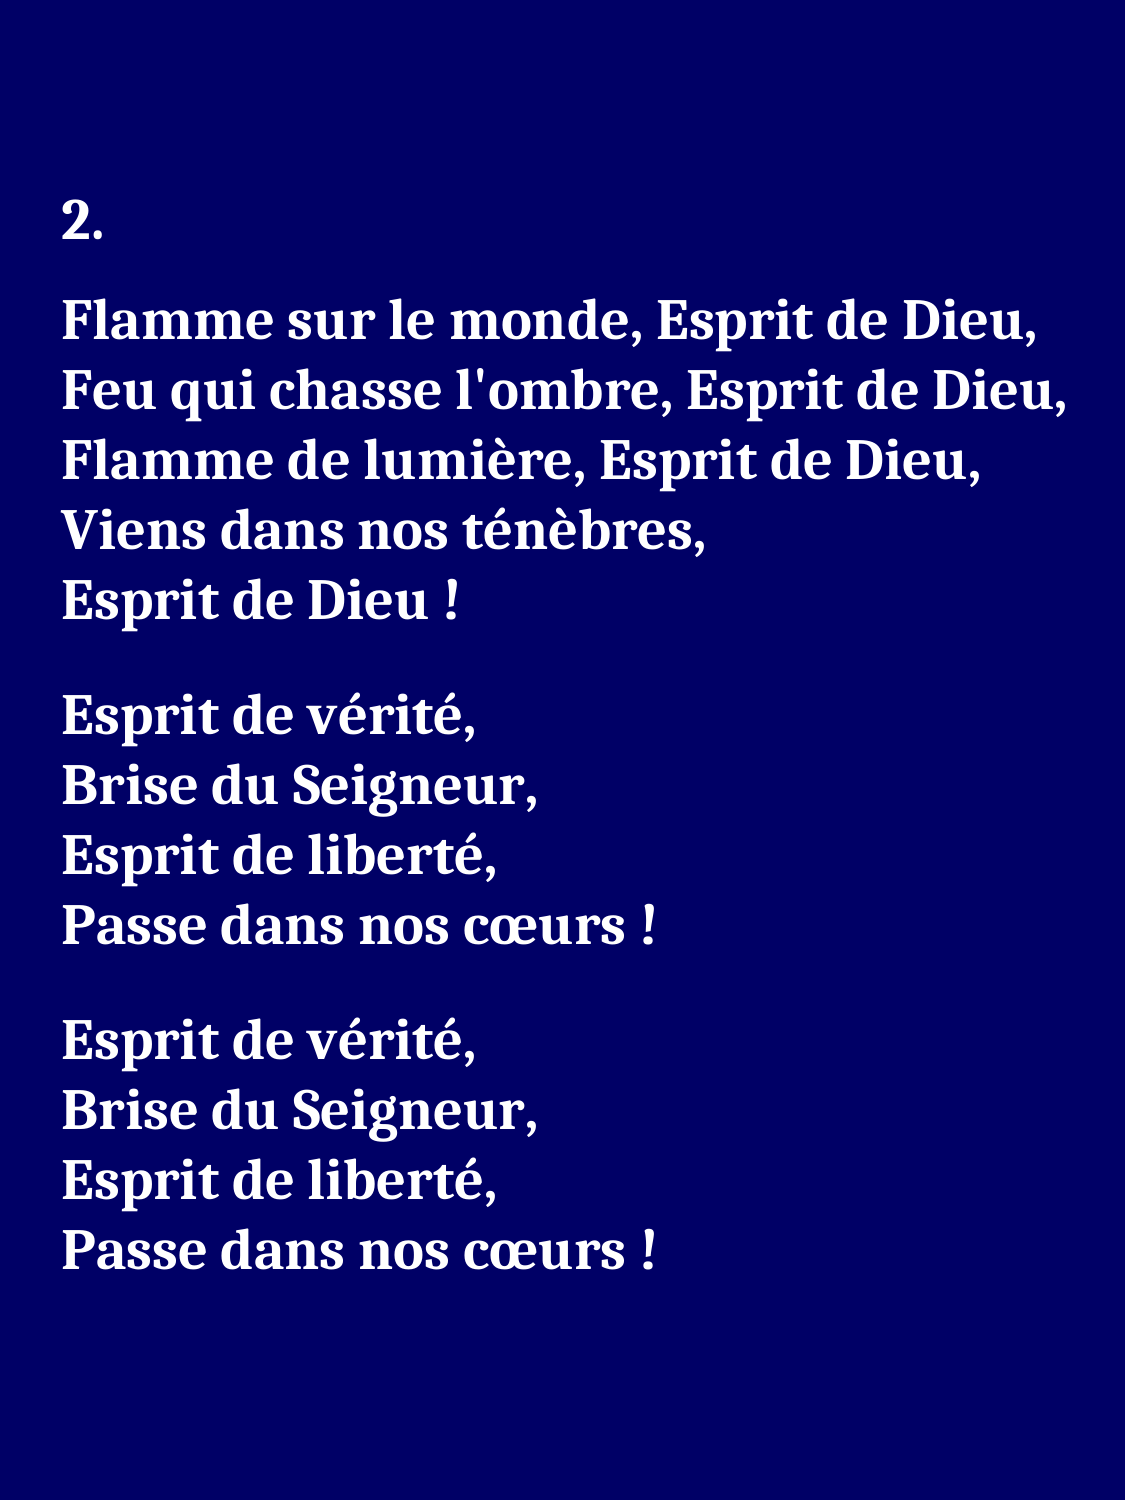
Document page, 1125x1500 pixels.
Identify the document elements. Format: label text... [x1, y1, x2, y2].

text_box 2. Flamme sur le monde, Esprit de Dieu, Feu qui chasse l'ombre, Esprit de Dieu, Flamme de lumière, Esprit de Dieu, Viens dans nos ténèbres, Esprit de Dieu ! Esprit de vérité, Brise du Seigneur, Esprit de liberté, Passe dans nos cœurs ! Esprit de vérité, Brise du Seigneur, Esprit de liberté, Passe dans nos cœurs ! [47, 173, 1125, 1477]
